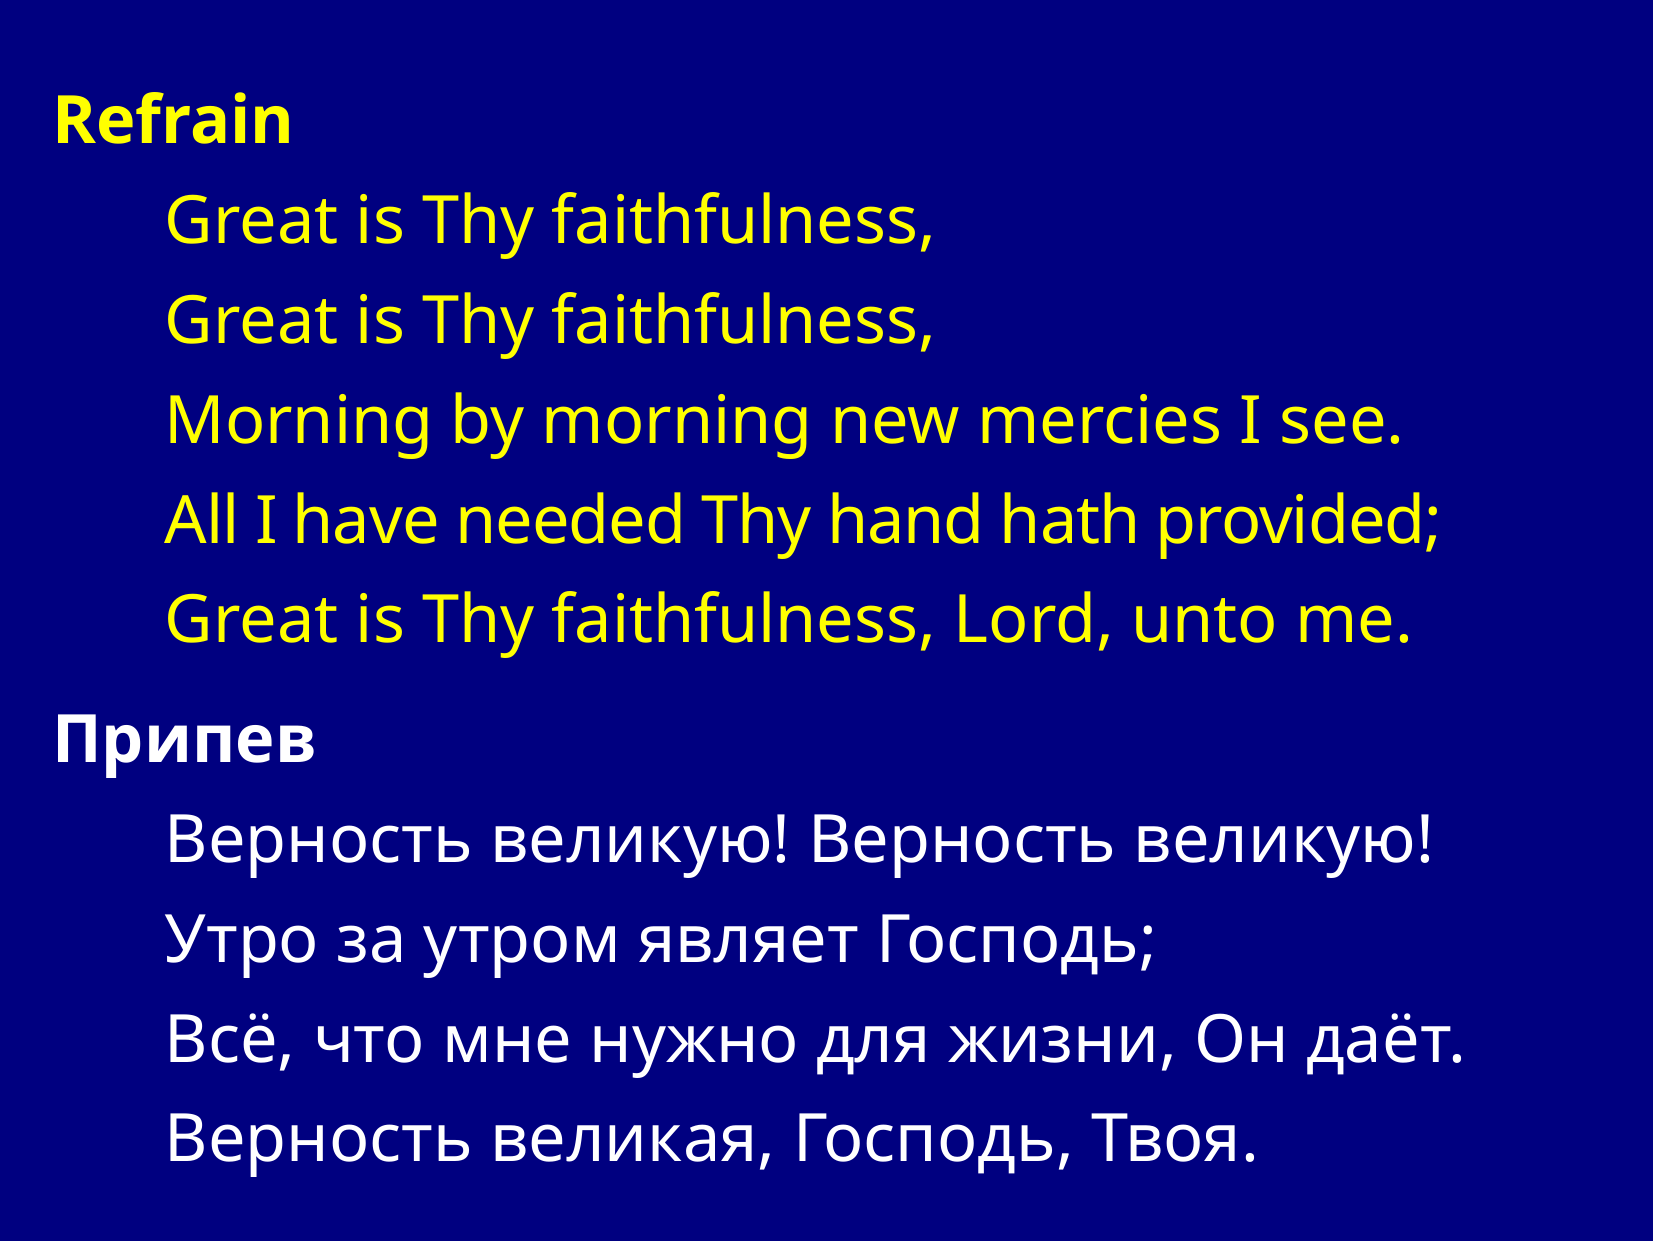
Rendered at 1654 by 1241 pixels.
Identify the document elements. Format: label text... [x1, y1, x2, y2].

text_box Refrain Great is Thy faithfulness, Great is Thy faithfulness, Morning by morning new mercies I see. All I have needed Thy hand hath provided; Great is Thy faithfulness, Lord, unto me. [37, 56, 1653, 675]
text_box Припев Верность великую! Верность великую! Утро за утром являет Господь; Всё, что мне нужно для жизни, Он даёт. Верность великая, Господь, Твоя. [37, 675, 1653, 1163]
